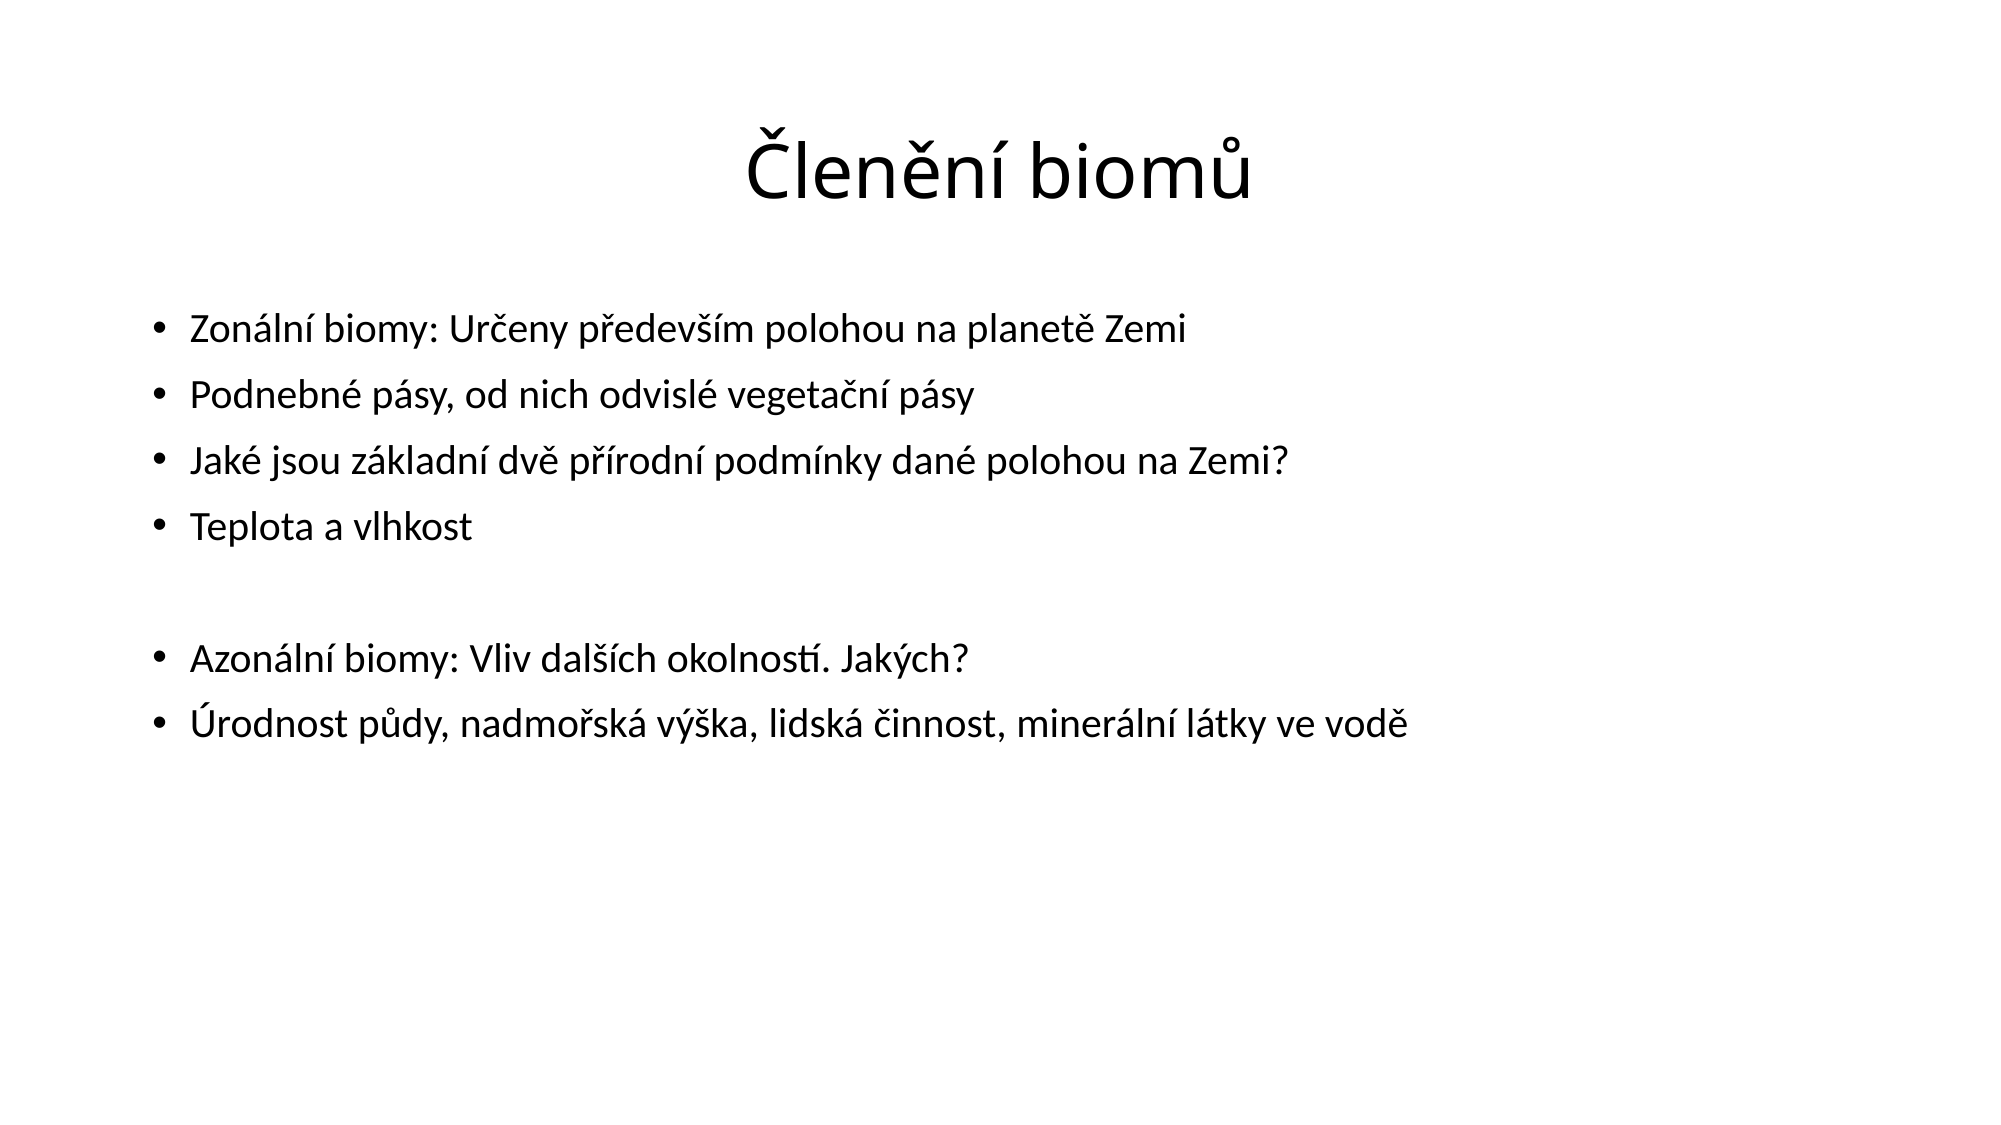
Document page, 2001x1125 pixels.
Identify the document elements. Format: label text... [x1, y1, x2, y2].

list Zonální biomy: Určeny především polohou na planetě Zemi Podnebné pásy, od nich odvislé vegetační pásy Jaké jsou základní dvě přírodní podmínky dané polohou na Zemi? Teplota a vlhkost Azonální biomy: Vliv dalších okolností. Jakých? Úrodnost půdy, nadmořská výška, lidská činnost, minerální látky ve vodě [137, 299, 1863, 1014]
title Členění biomů [137, 59, 1863, 278]
